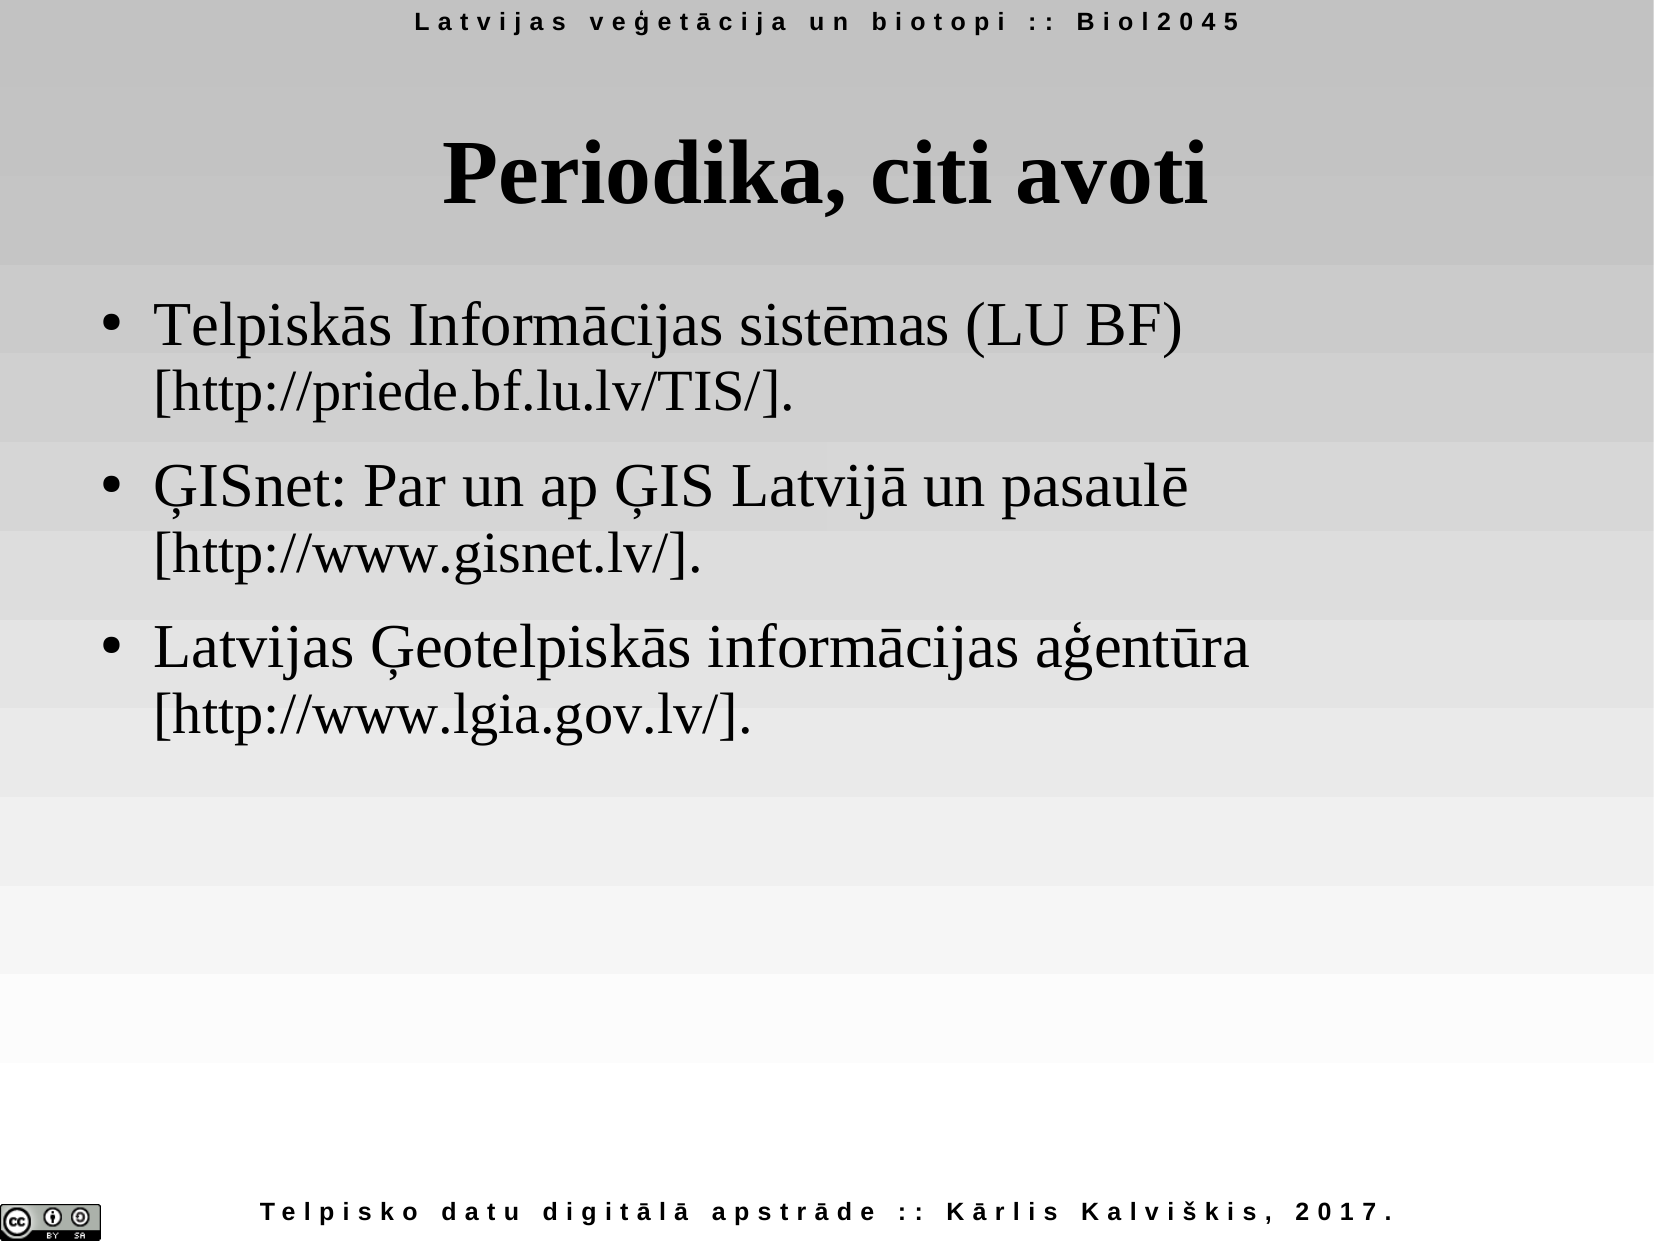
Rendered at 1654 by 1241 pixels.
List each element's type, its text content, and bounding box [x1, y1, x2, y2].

picture [0, 0, 1654, 1241]
list Telpiskās Informācijas sistēmas (LU BF) [http://priede.bf.lu.lv/TIS/]. ĢISnet: Par un ap ĢIS Latvijā un pasaulē [http://www.gisnet.lv/]. Latvijas Ģeotelpiskās informācijas aģentūra [http://www.lgia.gov.lv/]. [82, 289, 1571, 1098]
title Periodika, citi avoti [29, 49, 1625, 296]
